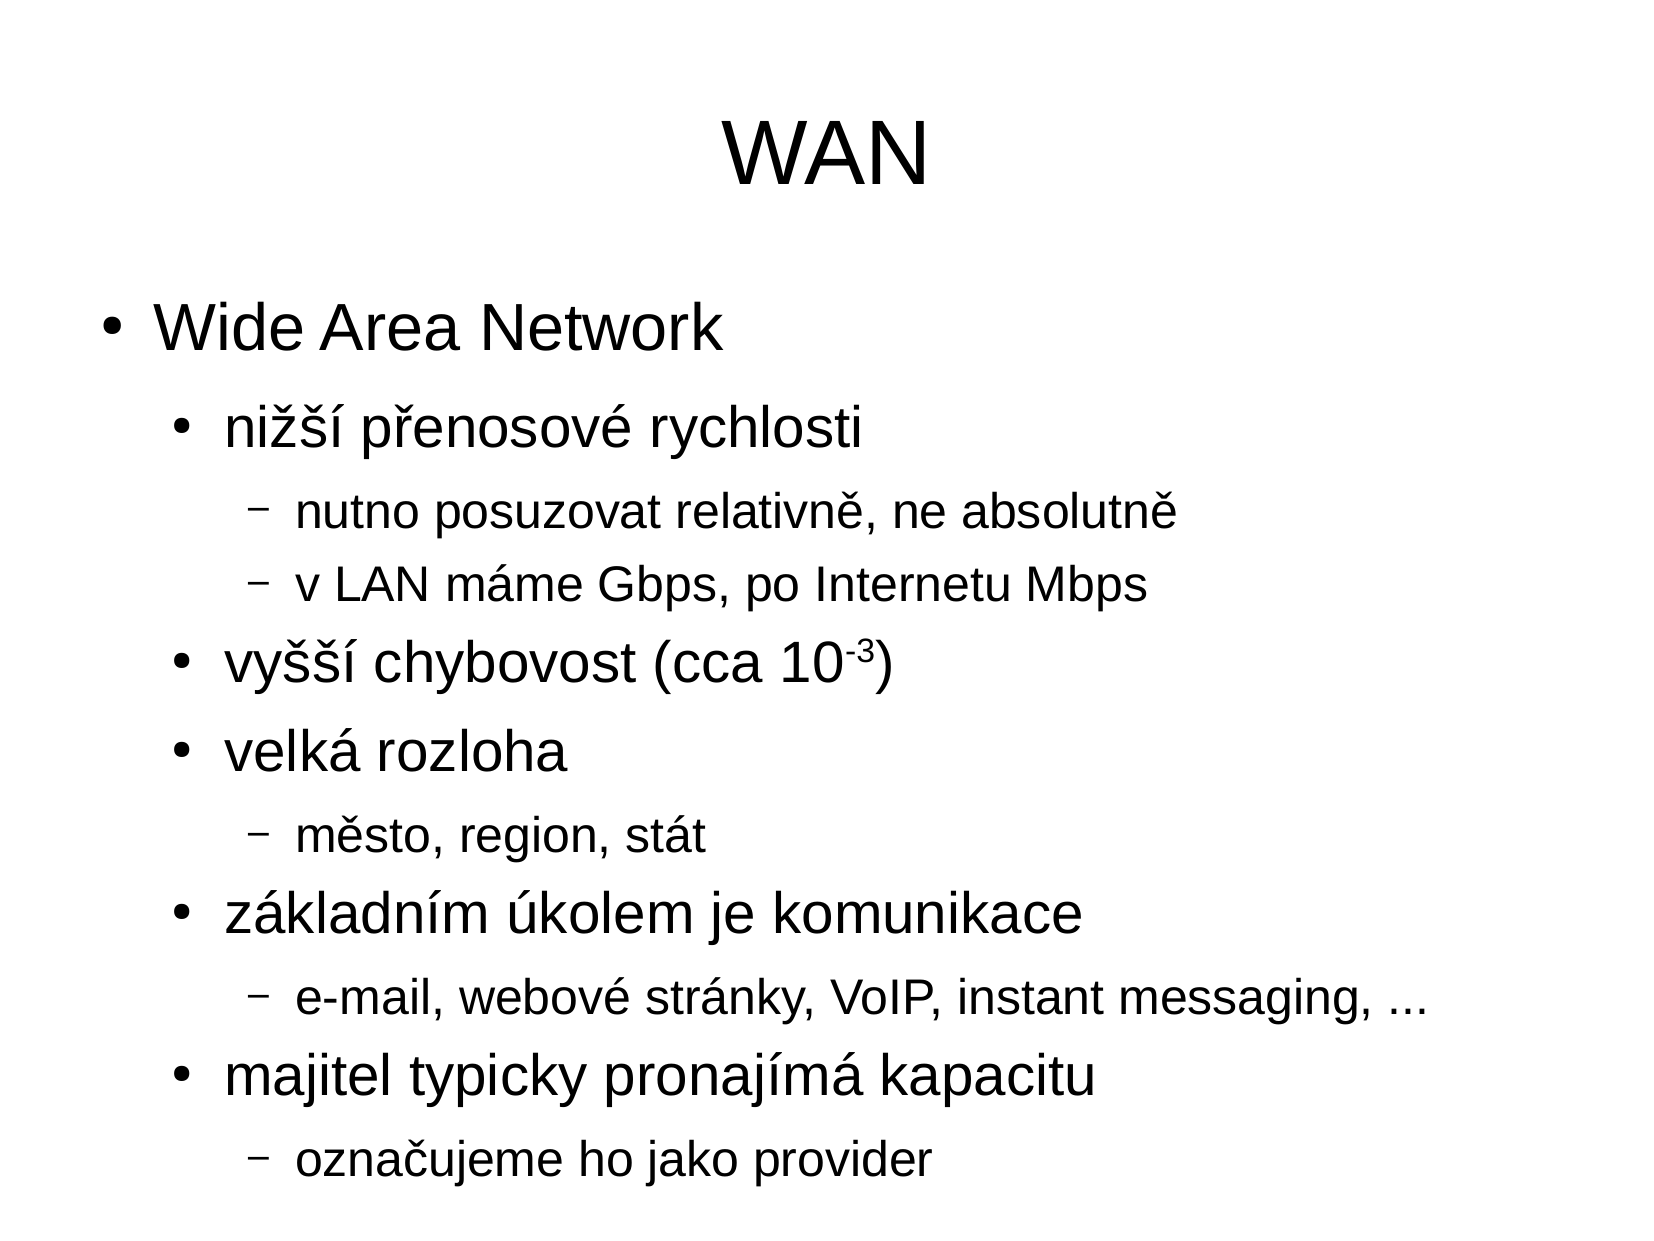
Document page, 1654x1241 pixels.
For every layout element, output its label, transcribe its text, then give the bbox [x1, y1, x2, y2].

list Wide Area Network nižší přenosové rychlosti nutno posuzovat relativně, ne absolutně v LAN máme Gbps, po Internetu Mbps vyšší chybovost (cca 10-3) velká rozloha město, region, stát základním úkolem je komunikace e-mail, webové stránky, VoIP, instant messaging, ... majitel typicky pronajímá kapacitu označujeme ho jako provider [82, 290, 1595, 1182]
title WAN [82, 49, 1571, 257]
